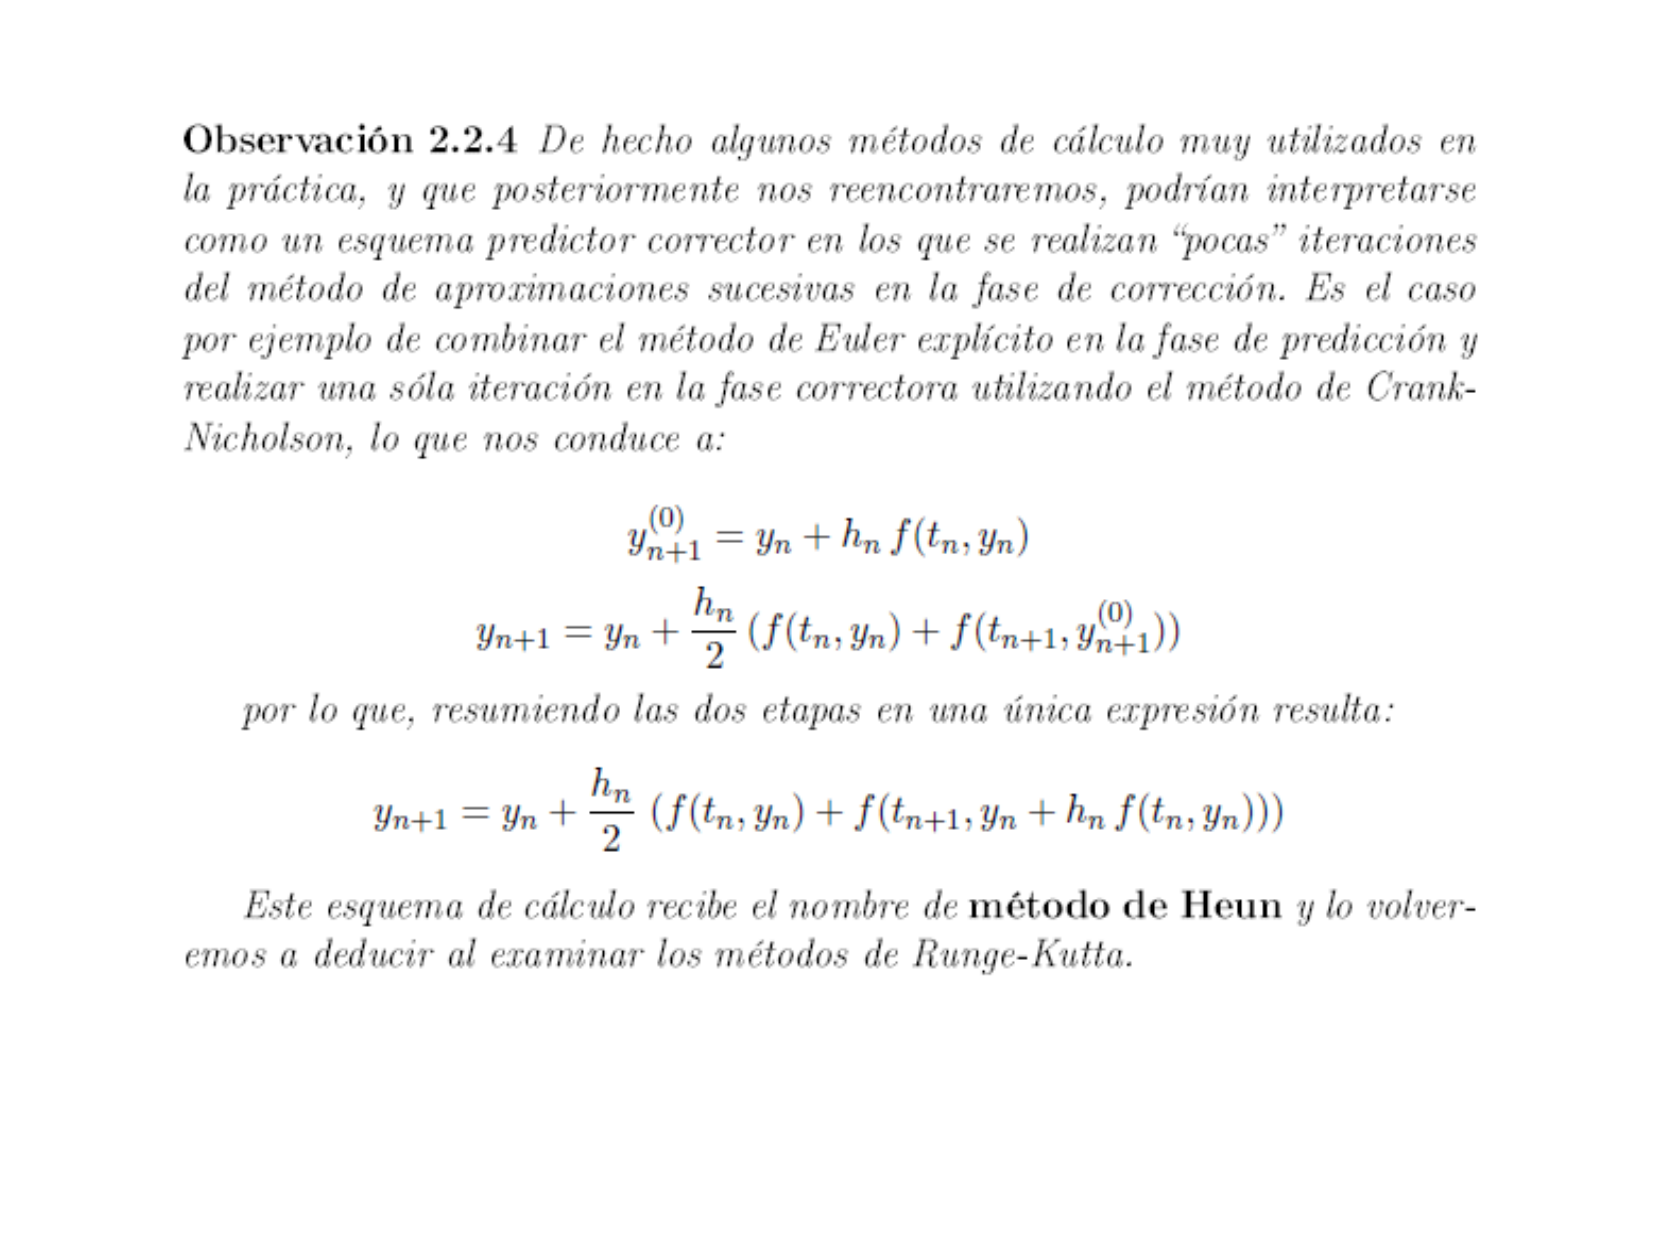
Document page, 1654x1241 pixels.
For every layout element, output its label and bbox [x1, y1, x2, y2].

picture [106, 82, 1548, 1004]
